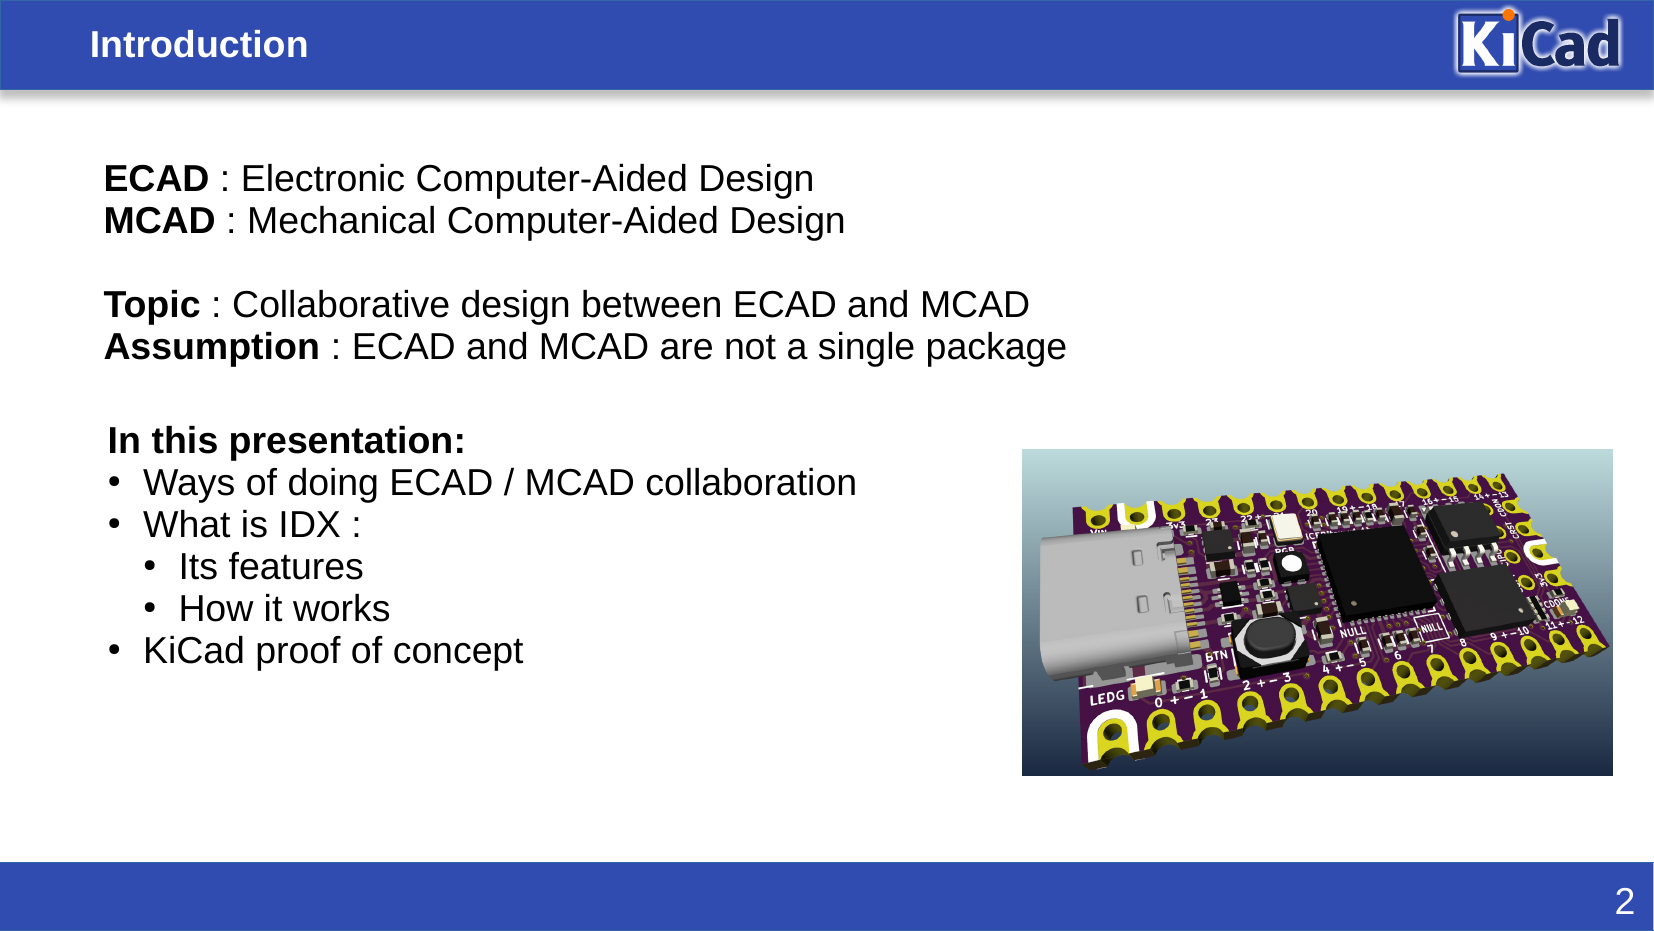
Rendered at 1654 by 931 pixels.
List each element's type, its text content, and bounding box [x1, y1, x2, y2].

text_box ECAD : Electronic Computer-Aided Design MCAD : Mechanical Computer-Aided Design Topic : Collaborative design between ECAD and MCAD Assumption : ECAD and MCAD are not a single package [88, 150, 1238, 376]
picture [1022, 449, 1613, 776]
picture [1412, 0, 1654, 92]
text_box Introduction [0, 0, 1412, 90]
text_box In this presentation: Ways of doing ECAD / MCAD collaboration What is IDX : Its features How it works KiCad proof of concept [92, 412, 938, 680]
text_box [0, 862, 1654, 931]
text_box <number> [1387, 873, 1651, 931]
